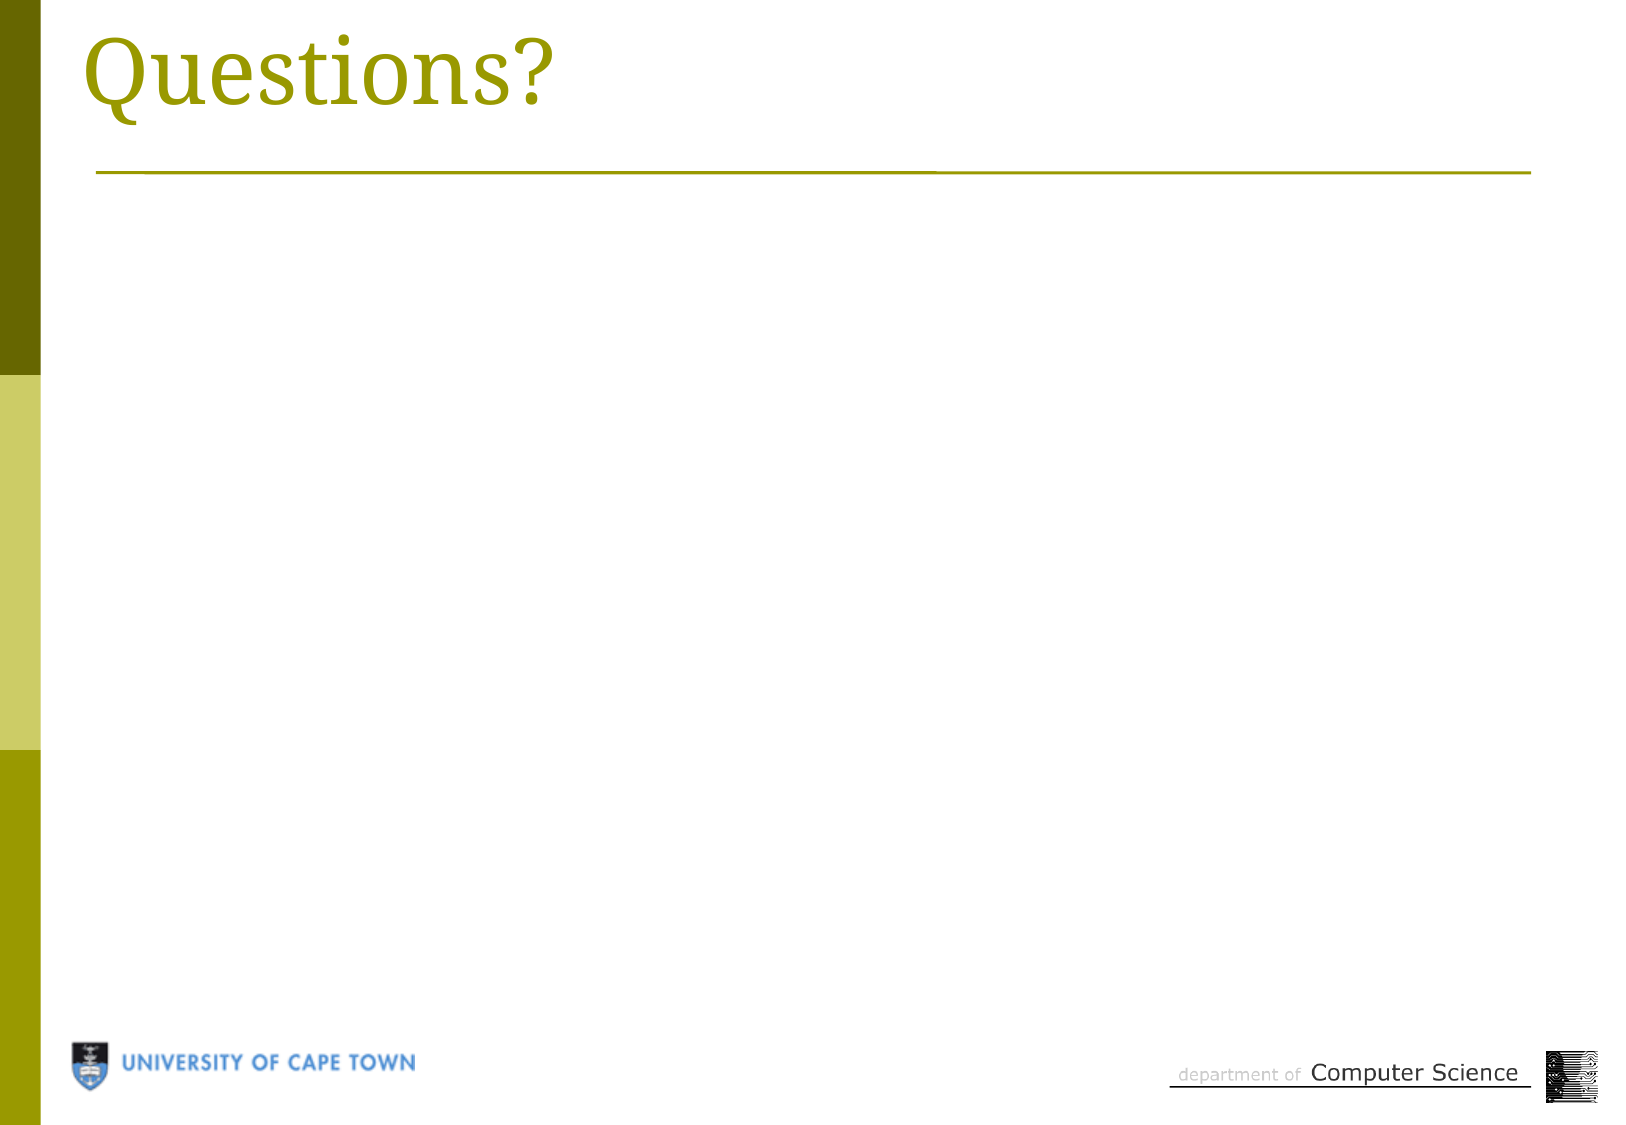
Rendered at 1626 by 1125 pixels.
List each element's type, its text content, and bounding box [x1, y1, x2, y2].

title Questions? [81, 0, 1543, 172]
picture [61, 1024, 415, 1103]
picture [1169, 1043, 1532, 1091]
picture [1546, 1051, 1598, 1103]
